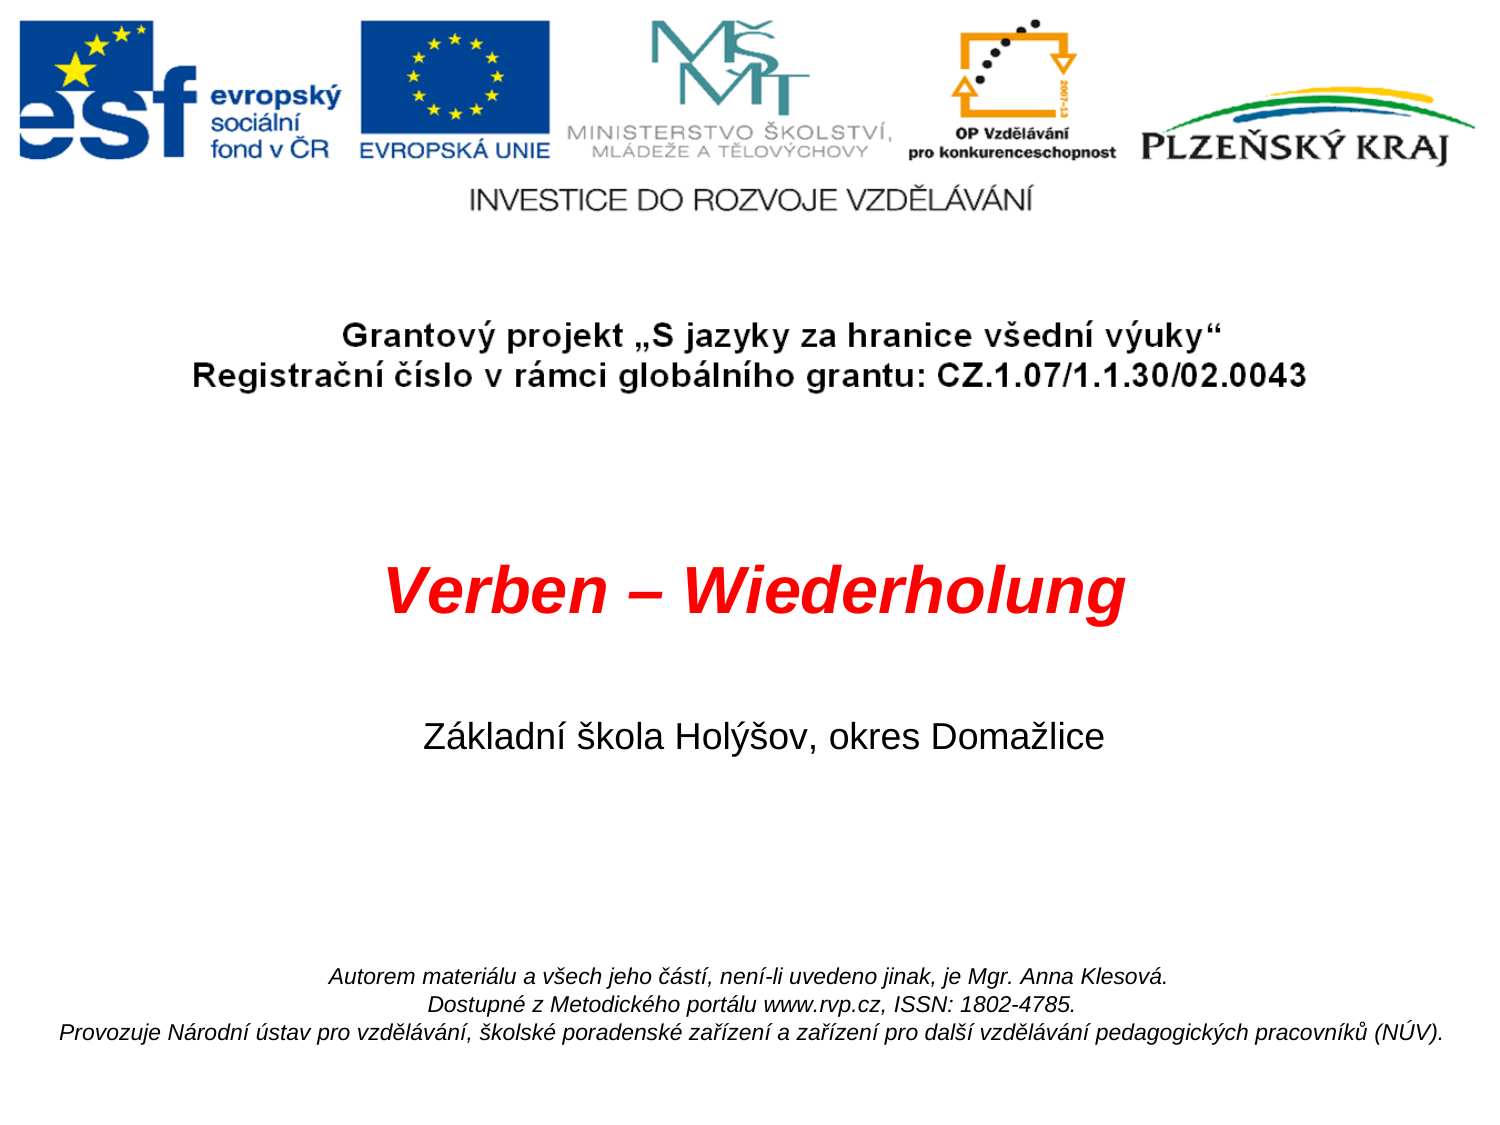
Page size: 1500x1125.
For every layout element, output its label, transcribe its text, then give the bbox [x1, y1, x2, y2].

picture [0, 0, 1500, 438]
text_box Verben – Wiederholung [230, 538, 1281, 827]
text_box Základní škola Holýšov, okres Domažlice [408, 704, 1121, 765]
text_box Autorem materiálu a všech jeho částí, není-li uvedeno jinak, je Mgr. Anna Klesová. Dostupné z Metodického portálu www.rvp.cz, ISSN: 1802-4785. Provozuje Národní ústav pro vzdělávání, školské poradenské zařízení a zařízení pro další vzdělávání pedagogických pracovníků (NÚV). [37, 954, 1461, 1108]
